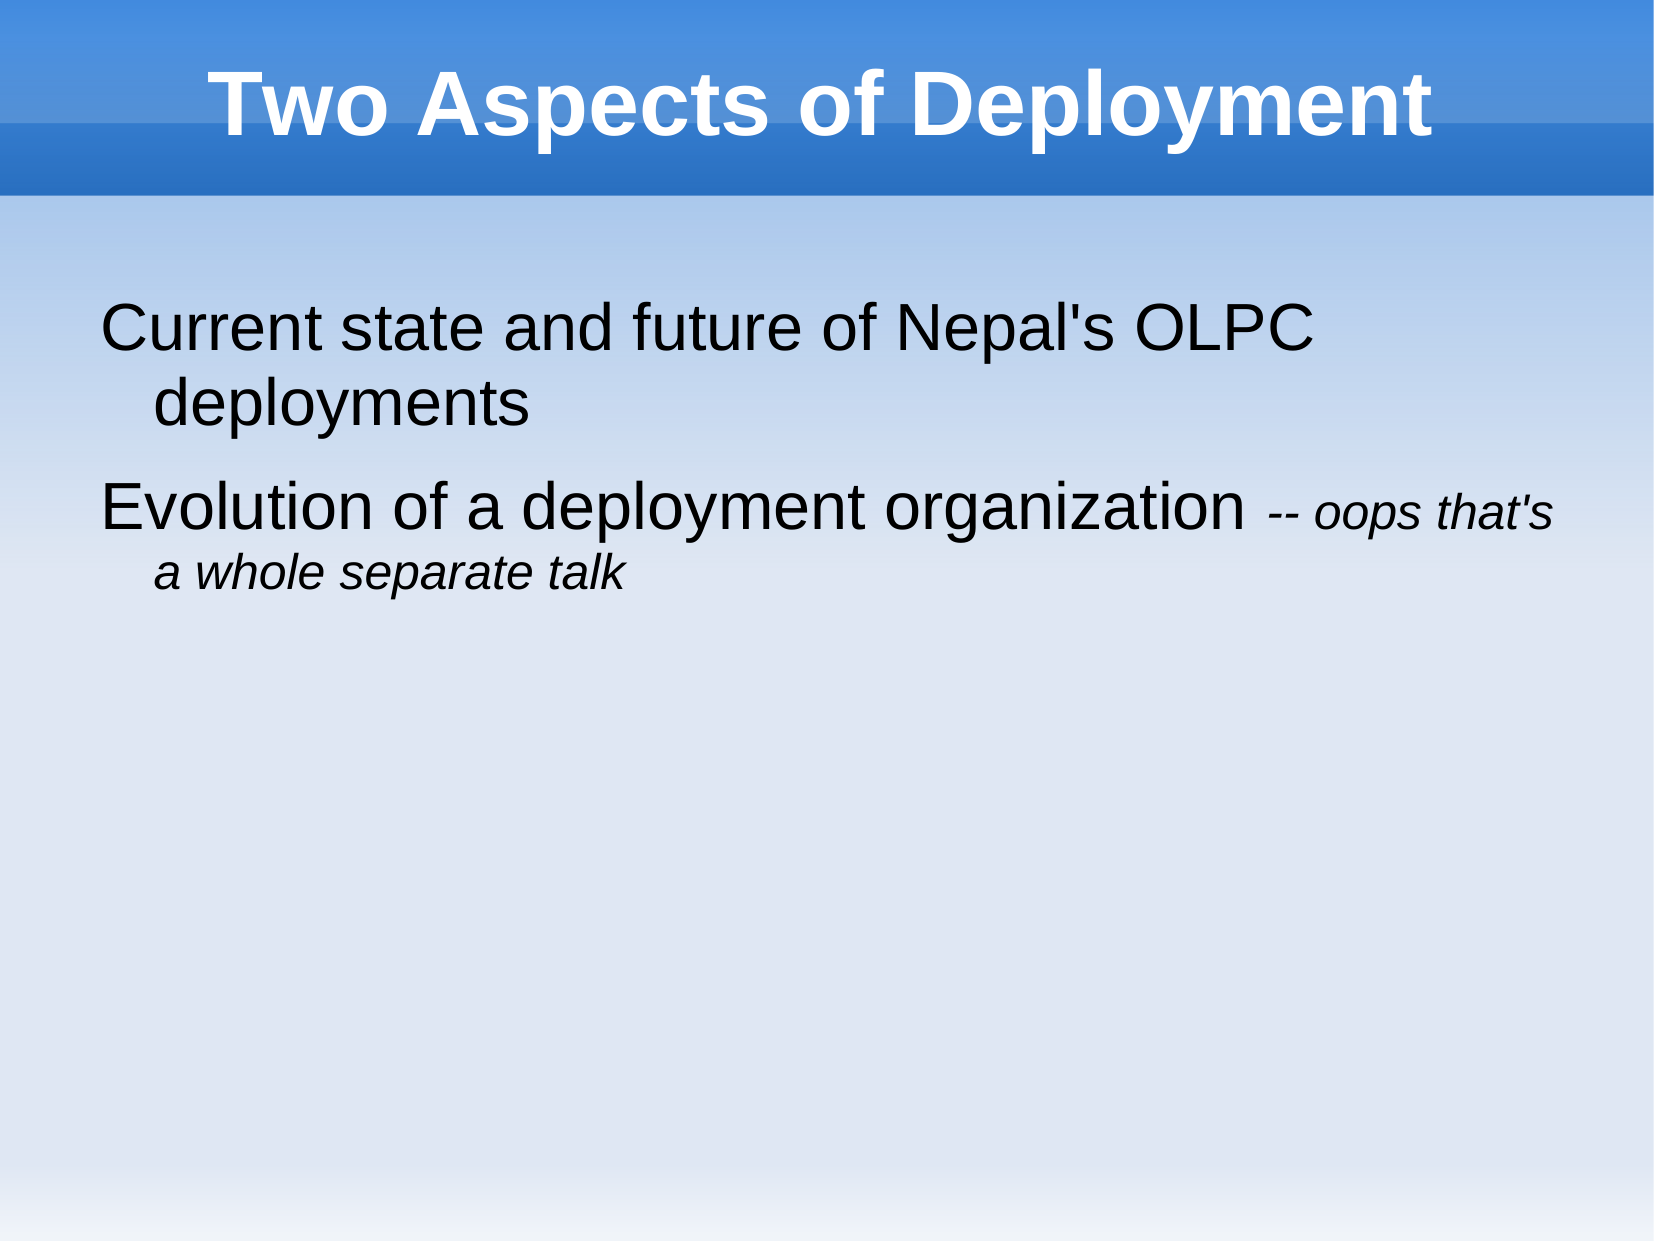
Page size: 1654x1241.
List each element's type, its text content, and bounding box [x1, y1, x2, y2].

title Two Aspects of Deployment [76, 7, 1565, 200]
picture [0, 0, 1654, 1241]
list Current state and future of Nepal's OLPC deployments Evolution of a deployment organization -- oops that's a whole separate talk [82, 290, 1571, 1094]
